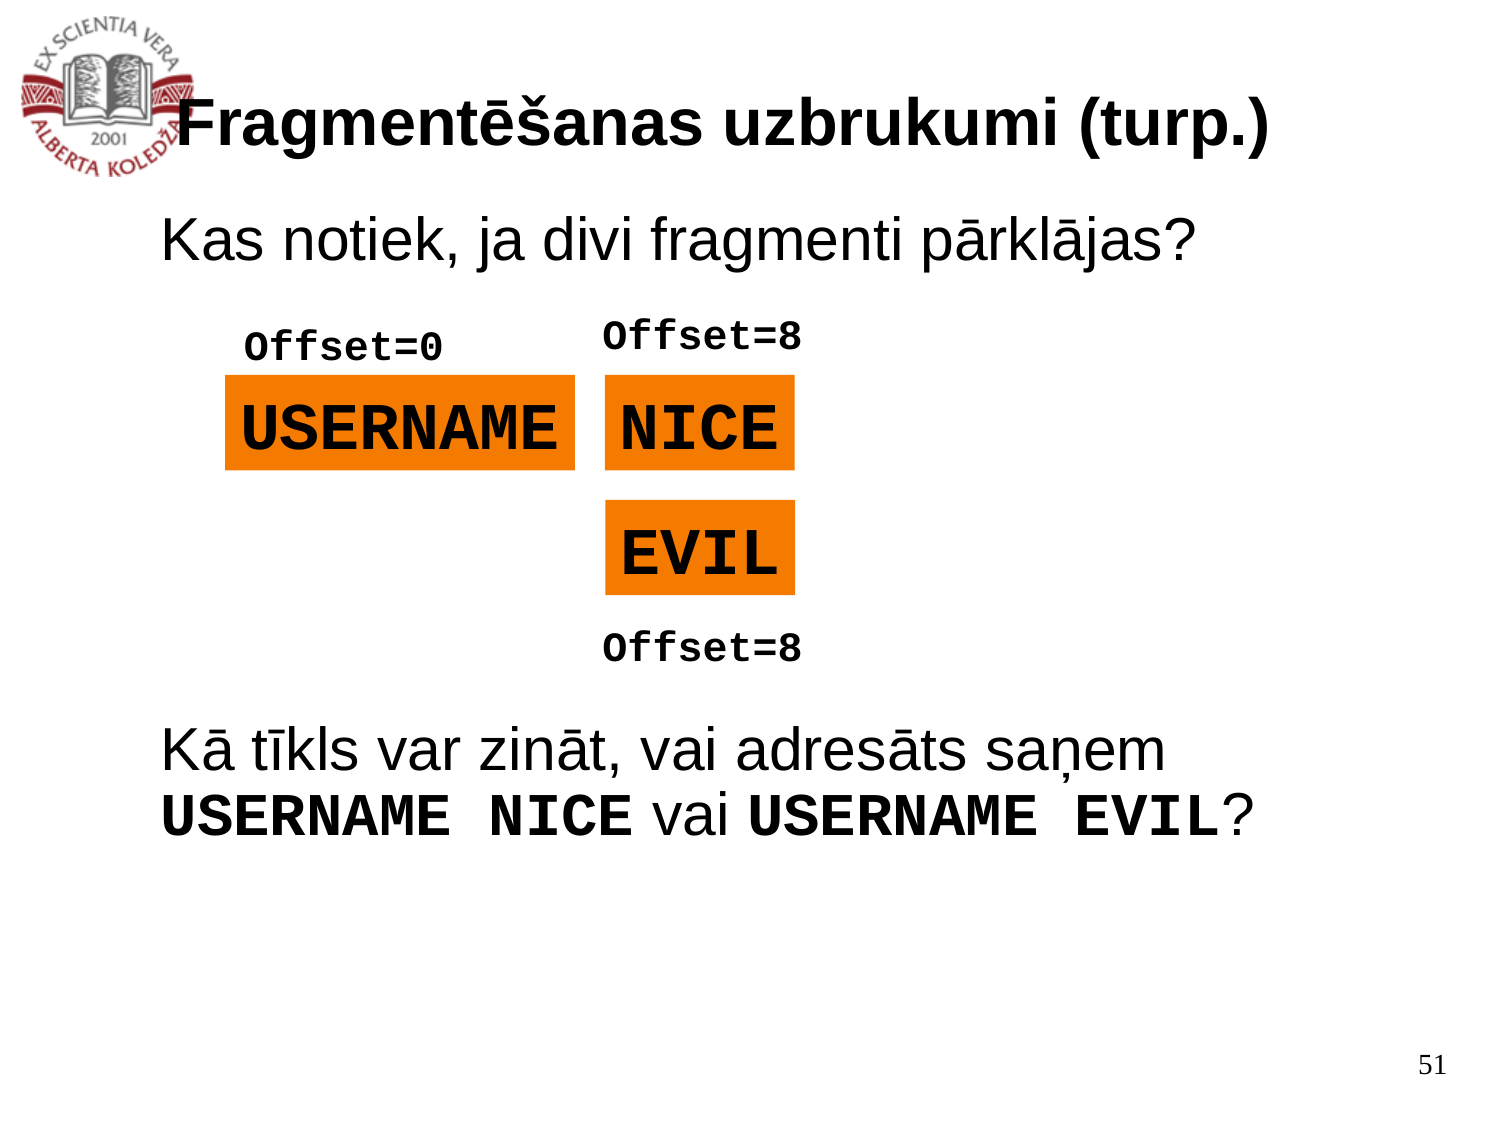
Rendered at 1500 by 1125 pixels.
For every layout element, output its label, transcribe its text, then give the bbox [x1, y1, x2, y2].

text_box Offset=0 [228, 311, 459, 377]
text_box USERNAME [225, 374, 575, 471]
text_box Offset=8 [587, 612, 818, 678]
list Kas notiek, ja divi fragmenti pārklājas? Kā tīkls var zināt, vai adresāts saņem USERNAME NICE vai USERNAME EVIL? [74, 200, 1463, 1101]
text_box EVIL [605, 499, 796, 596]
text_box Offset=8 [587, 299, 818, 366]
title Fragmentēšanas uzbrukumi (turp.) [50, 62, 1374, 175]
picture [21, 16, 194, 177]
text_box NICE [604, 374, 795, 471]
